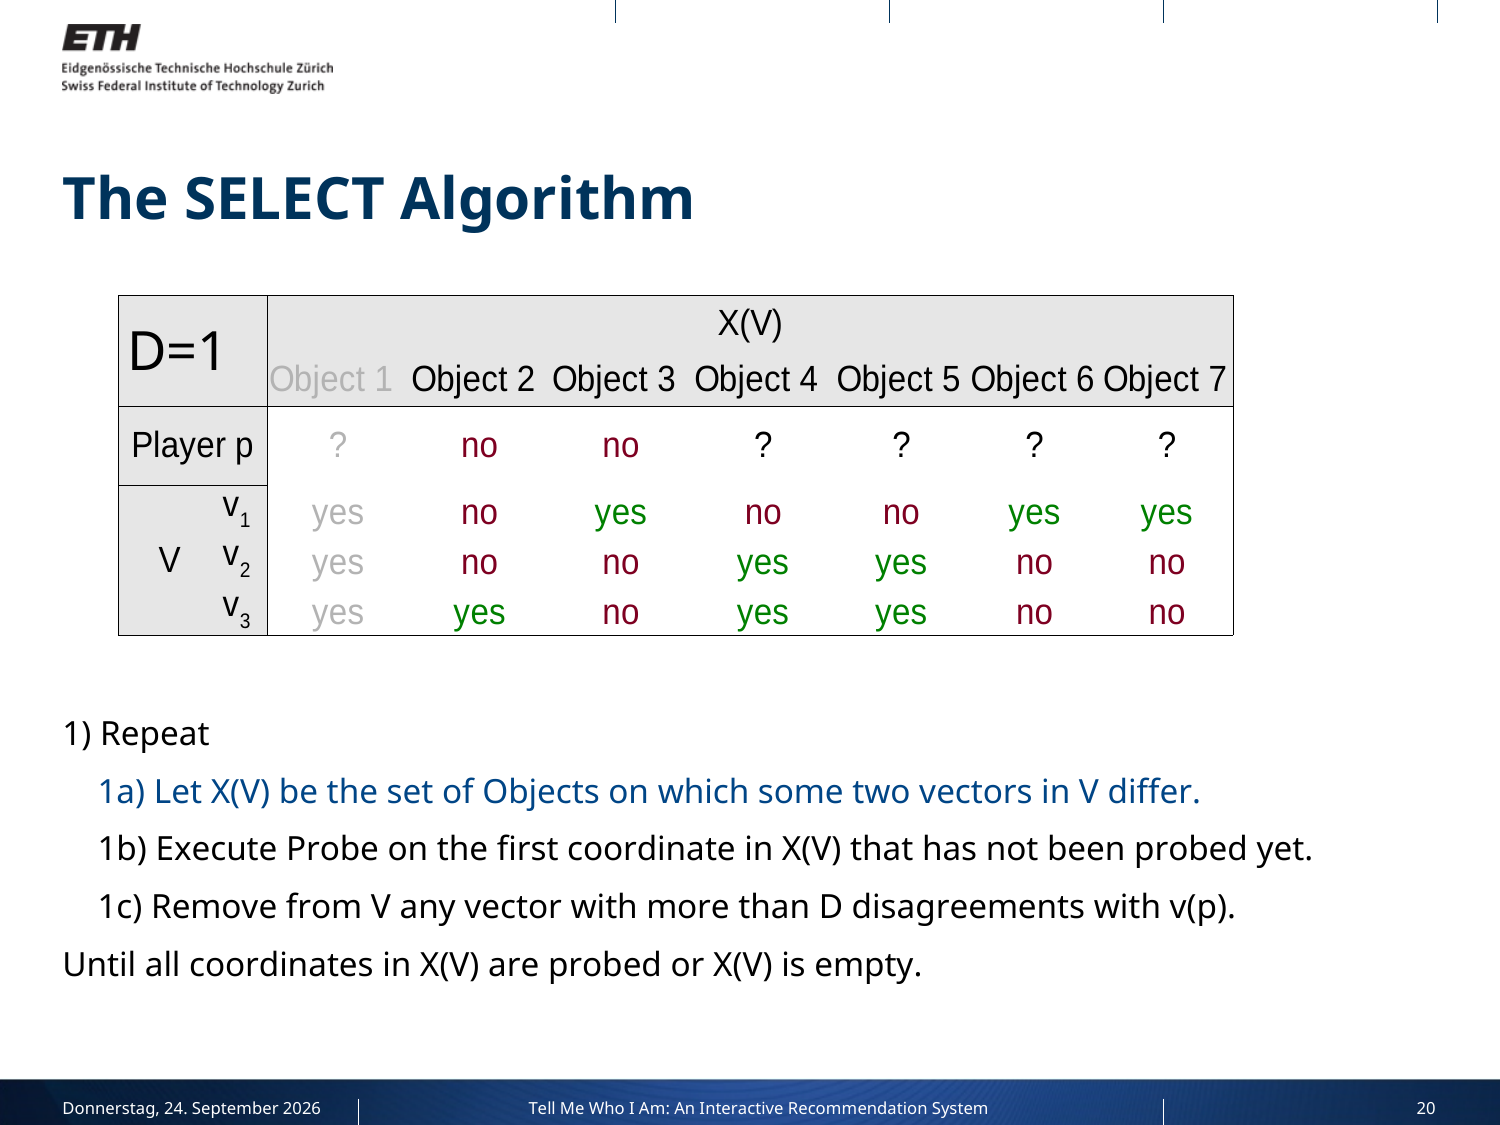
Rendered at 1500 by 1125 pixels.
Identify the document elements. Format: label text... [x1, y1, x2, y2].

list 1) Repeat 1a) Let X(V) be the set of Objects on which some two vectors in V differ. 1b) Execute Probe on the first coordinate in X(V) that has not been probed yet. 1c) Remove from V any vector with more than D disagreements with v(p). Until all coordinates in X(V) are probed or X(V) is empty. [62, 709, 1438, 1066]
picture [0, 1078, 1500, 1125]
text_box D=1 [112, 309, 264, 389]
title The SELECT Algorithm [62, 157, 1438, 296]
picture [62, 24, 333, 94]
chart [118, 295, 1236, 638]
